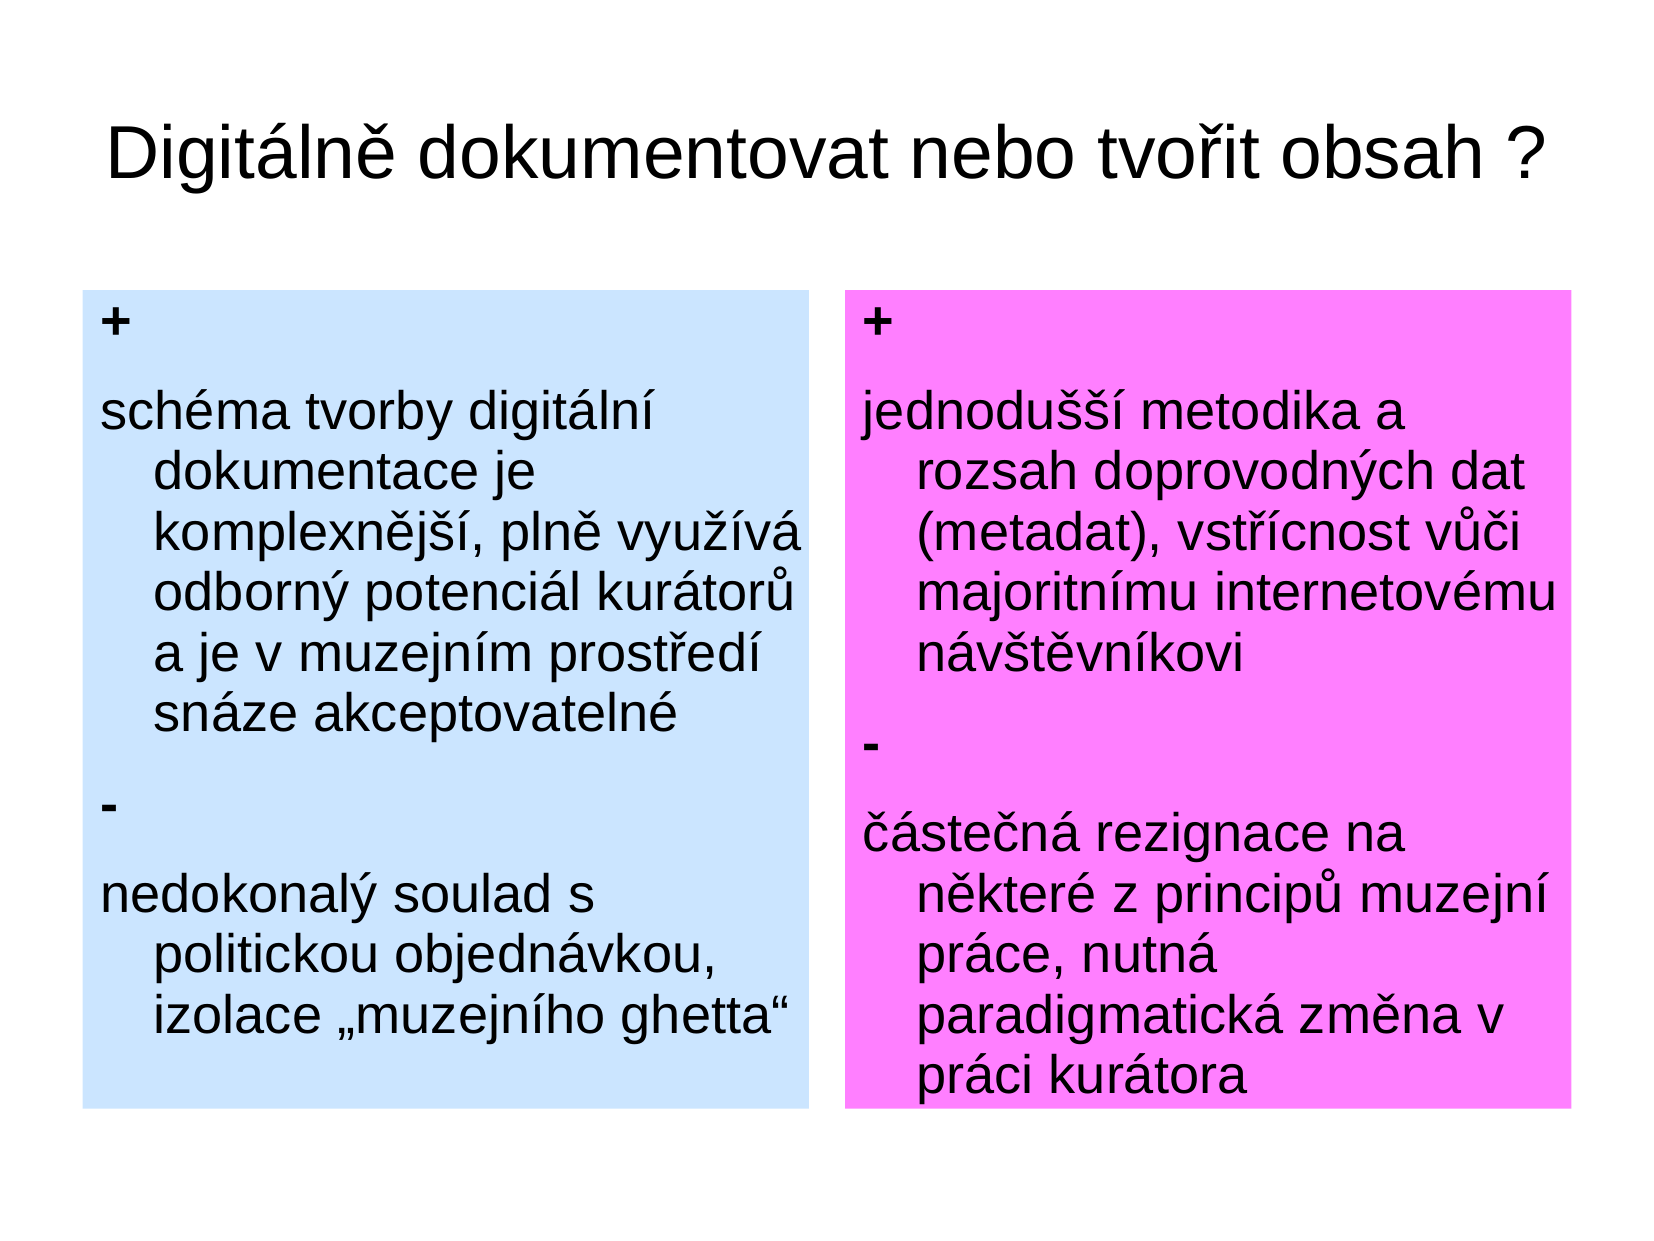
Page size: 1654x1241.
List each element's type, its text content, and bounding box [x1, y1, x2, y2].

list + schéma tvorby digitální dokumentace je komplexnější, plně využívá odborný potenciál kurátorů a je v muzejním prostředí snáze akceptovatelné - nedokonalý soulad s politickou objednávkou, izolace „muzejního ghetta“ [82, 290, 809, 1109]
list + jednodušší metodika a rozsah doprovodných dat (metadat), vstřícnost vůči majoritnímu internetovému návštěvníkovi - částečná rezignace na některé z principů muzejní práce, nutná paradigmatická změna v práci kurátora [845, 290, 1572, 1109]
title Digitálně dokumentovat nebo tvořit obsah ? [82, 56, 1571, 250]
